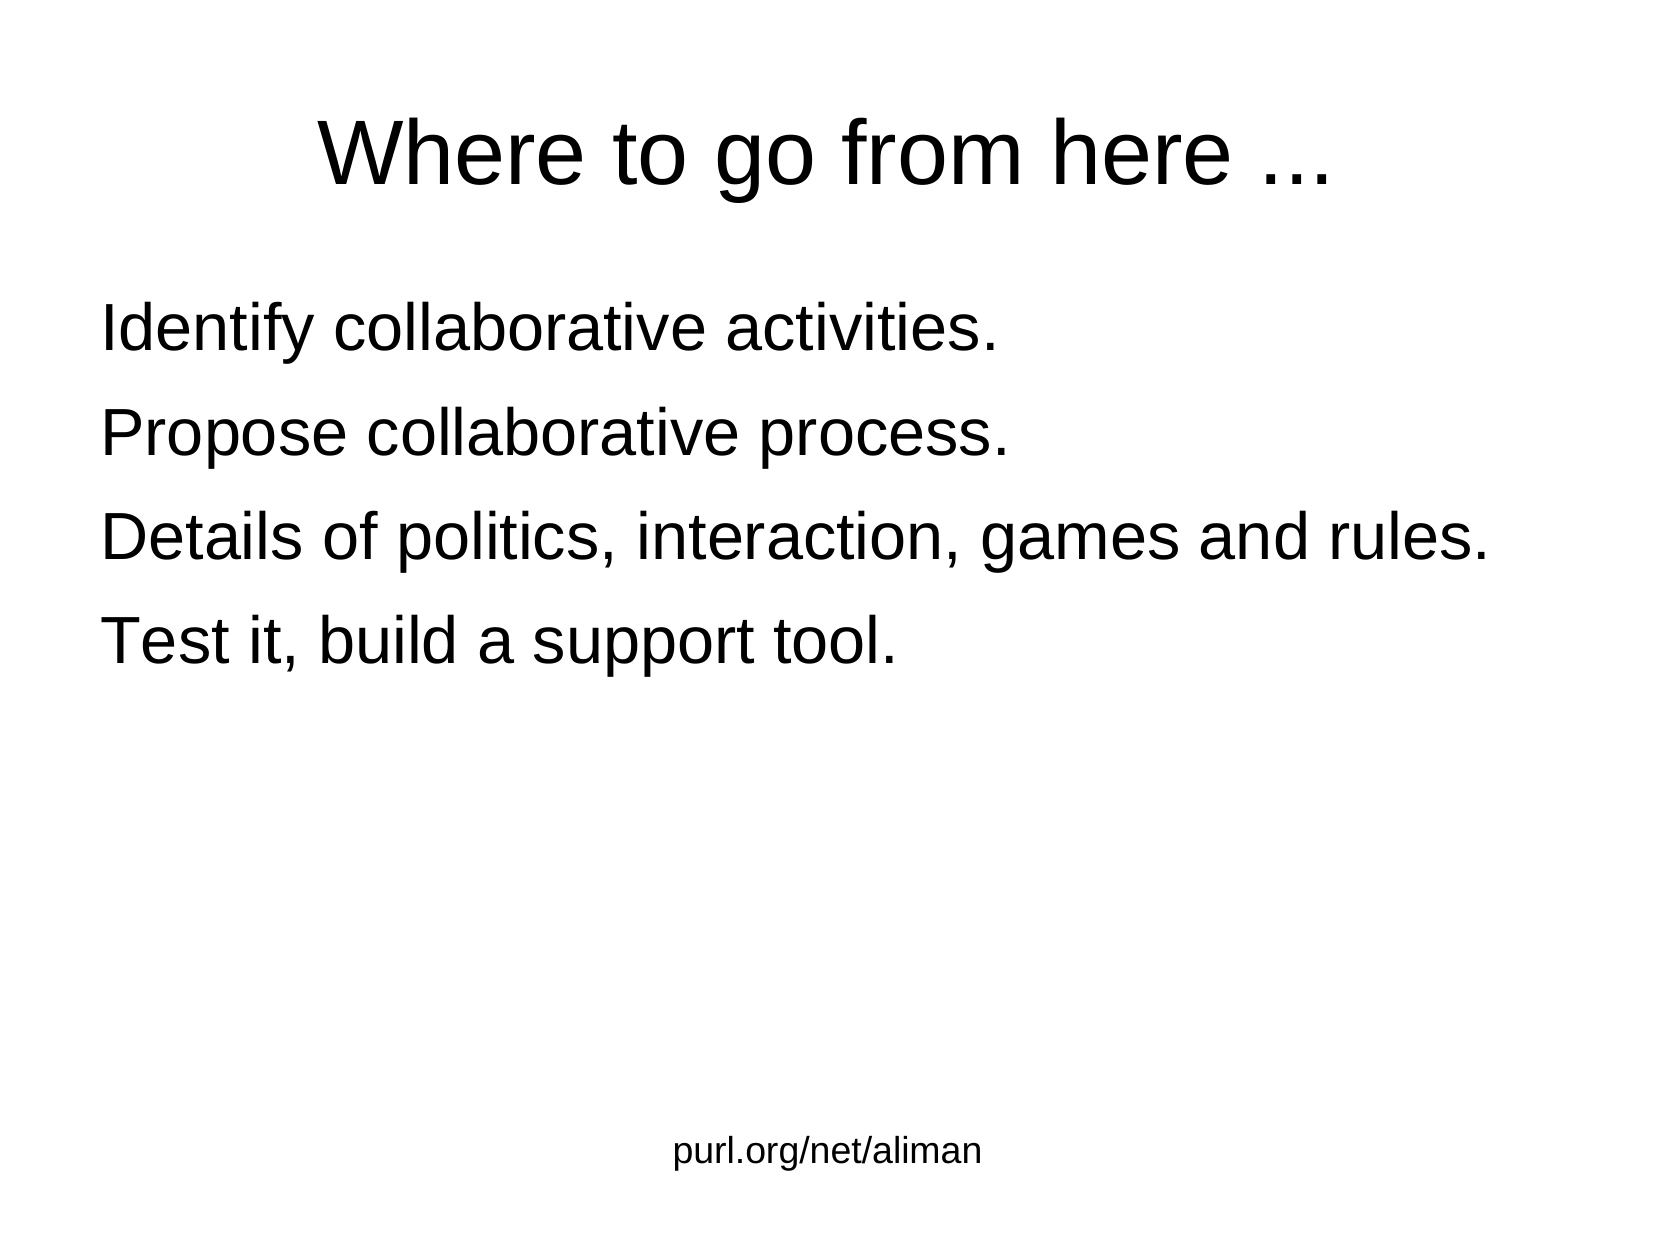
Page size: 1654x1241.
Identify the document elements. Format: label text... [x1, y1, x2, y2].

title Where to go from here ... [82, 49, 1571, 257]
list Identify collaborative activities. Propose collaborative process. Details of politics, interaction, games and rules. Test it, build a support tool. [82, 290, 1571, 1094]
